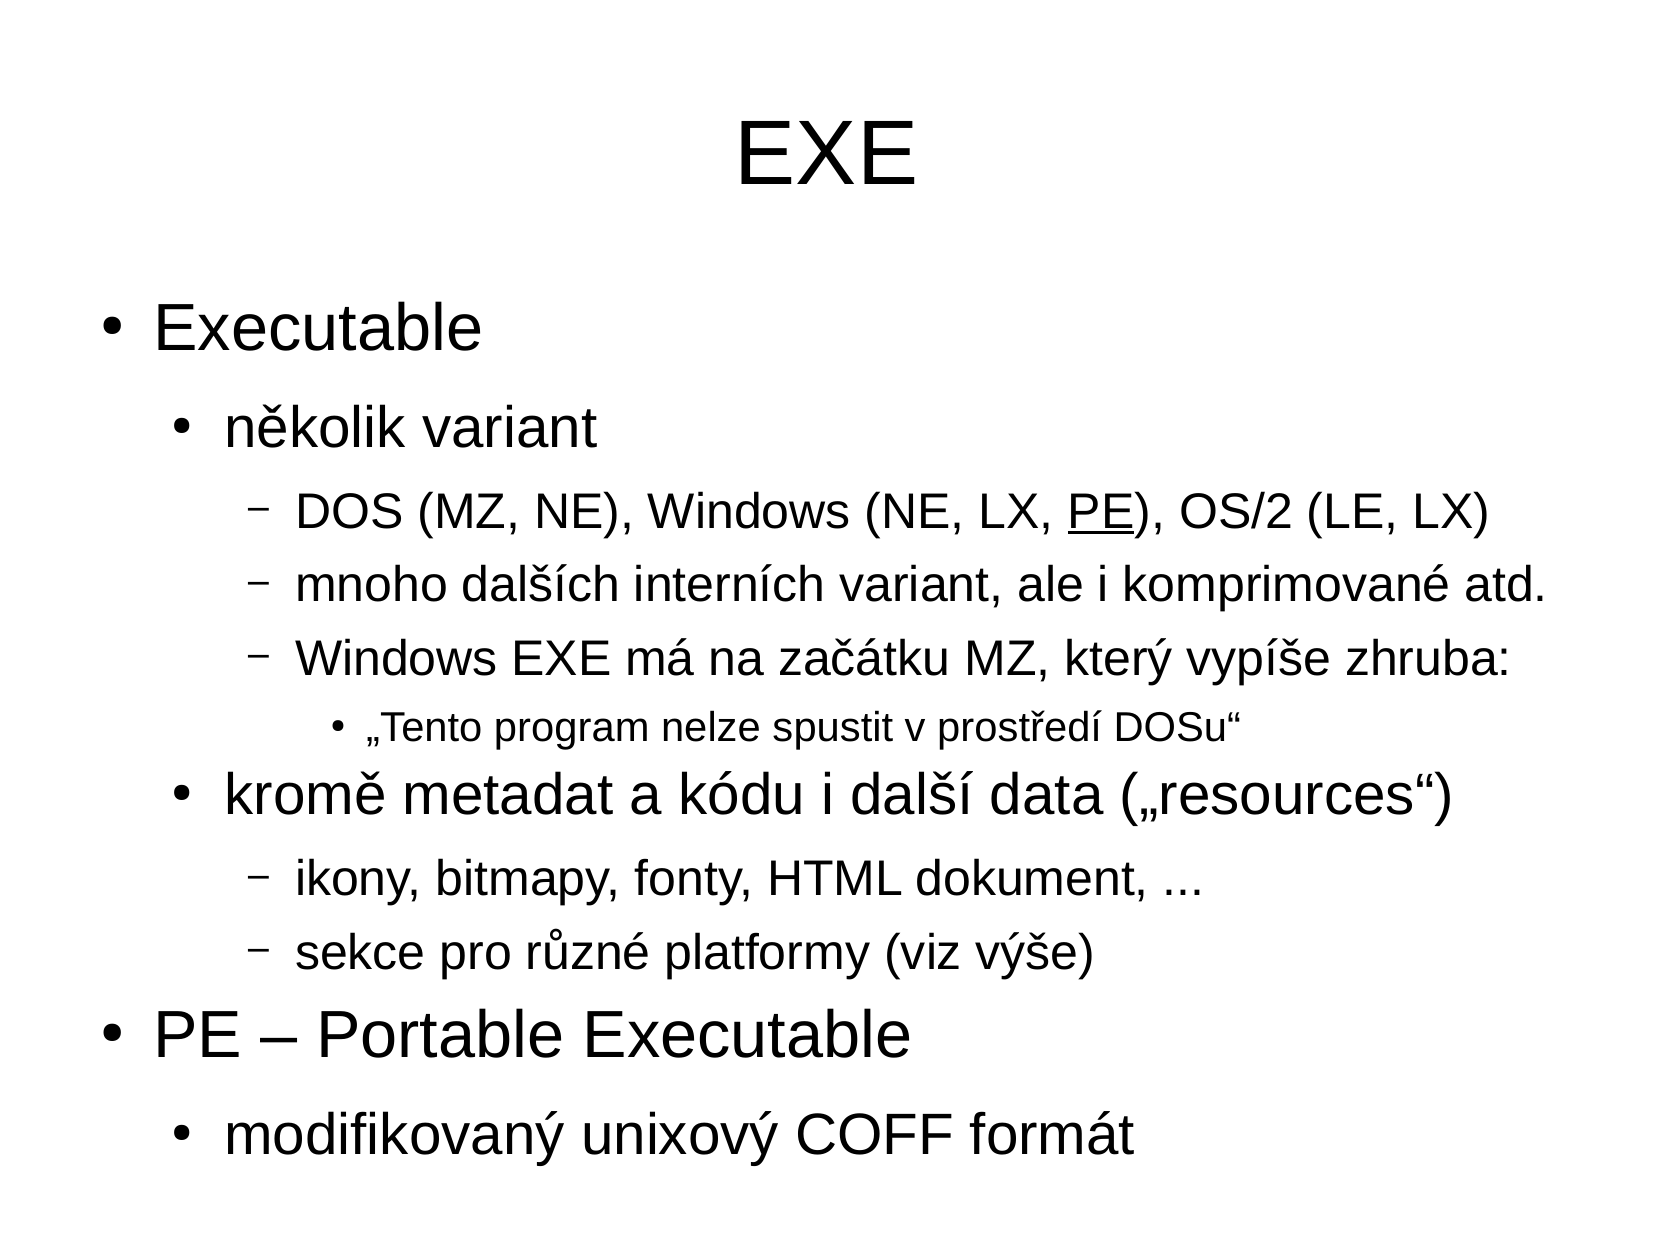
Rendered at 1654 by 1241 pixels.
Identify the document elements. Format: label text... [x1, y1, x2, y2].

list Executable několik variant DOS (MZ, NE), Windows (NE, LX, PE), OS/2 (LE, LX) mnoho dalších interních variant, ale i komprimované atd. Windows EXE má na začátku MZ, který vypíše zhruba: „Tento program nelze spustit v prostředí DOSu“ kromě metadat a kódu i další data („resources“) ikony, bitmapy, fonty, HTML dokument, ... sekce pro různé platformy (viz výše) PE – Portable Executable modifikovaný unixový COFF formát [82, 290, 1571, 1167]
title EXE [82, 56, 1571, 250]
